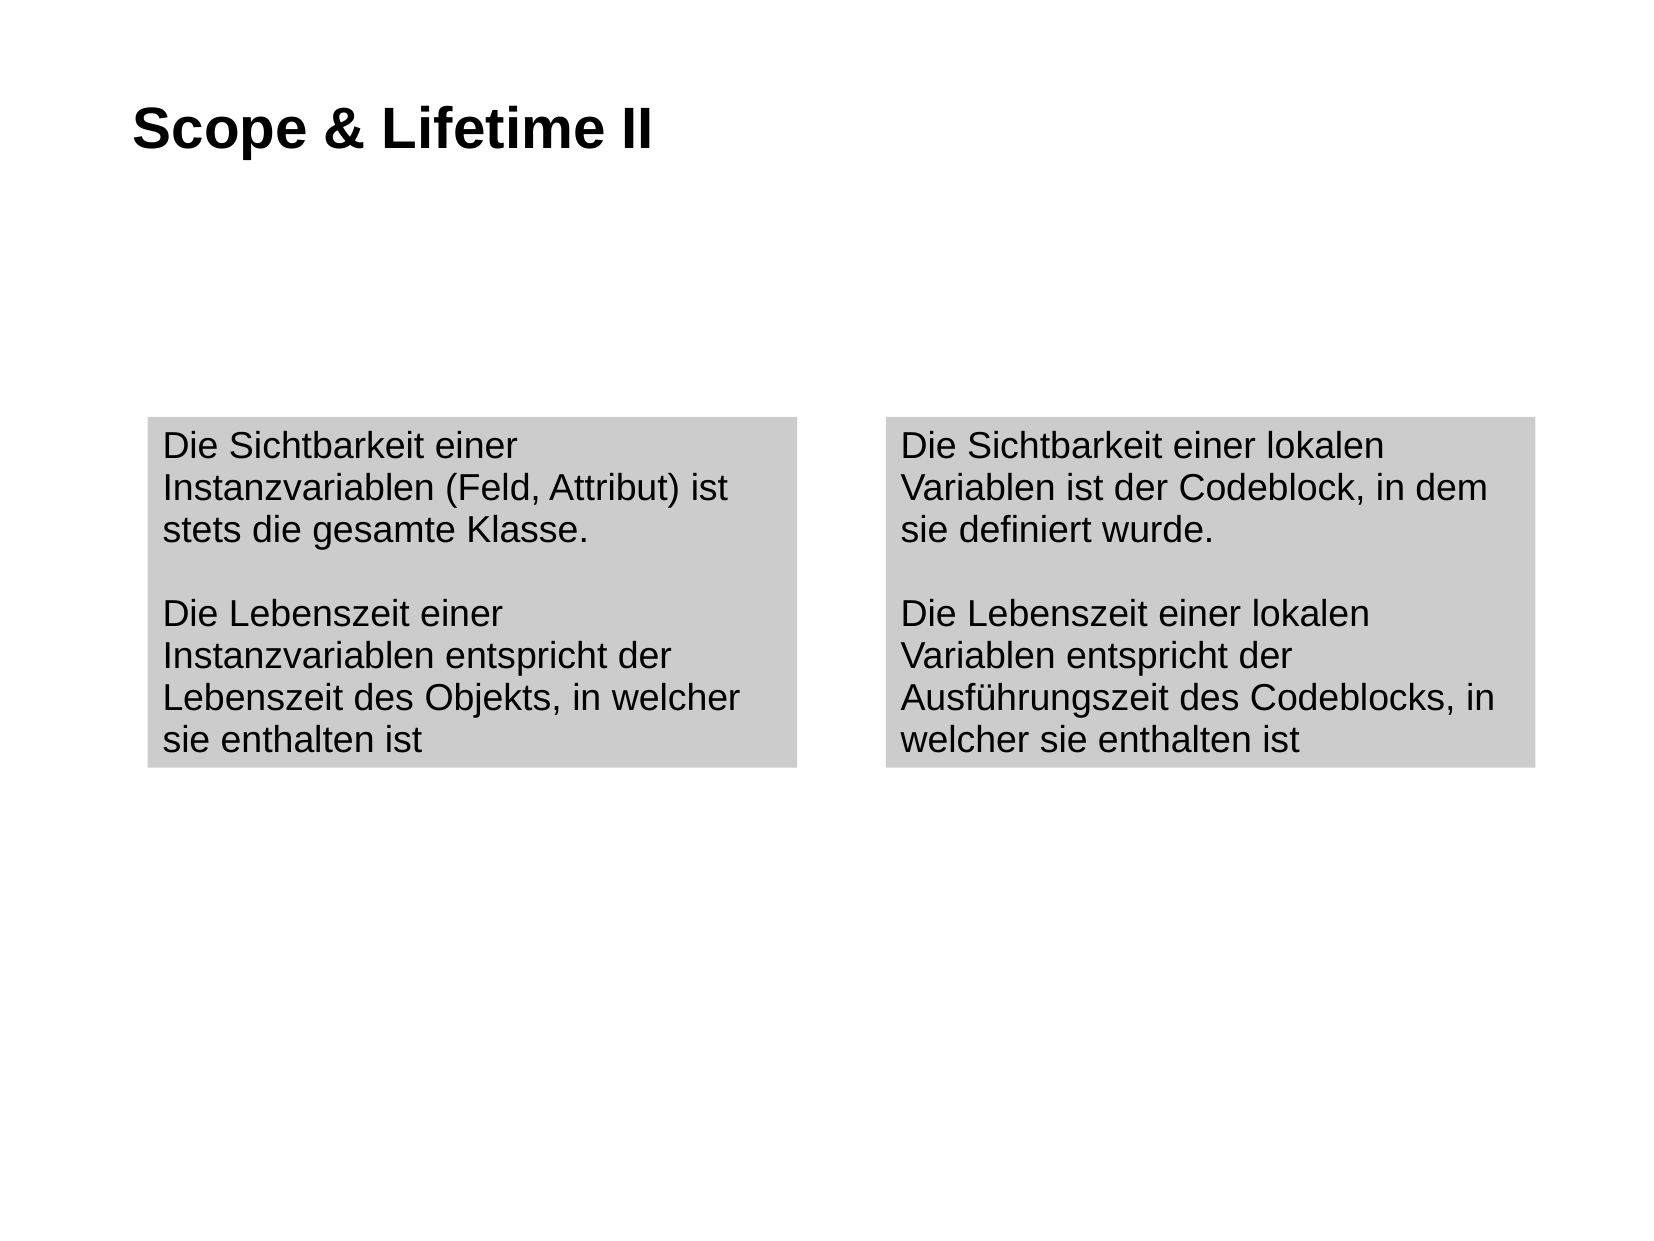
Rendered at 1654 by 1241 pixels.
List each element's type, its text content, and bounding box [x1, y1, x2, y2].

text_box Die Sichtbarkeit einer lokalen Variablen ist der Codeblock, in dem sie definiert wurde. Die Lebenszeit einer lokalen Variablen entspricht der Ausführungszeit des Codeblocks, in welcher sie enthalten ist [885, 416, 1536, 768]
text_box Die Sichtbarkeit einer Instanzvariablen (Feld, Attribut) ist stets die gesamte Klasse. Die Lebenszeit einer Instanzvariablen entspricht der Lebenszeit des Objekts, in welcher sie enthalten ist [147, 416, 798, 768]
text_box Scope & Lifetime II [118, 88, 1536, 178]
